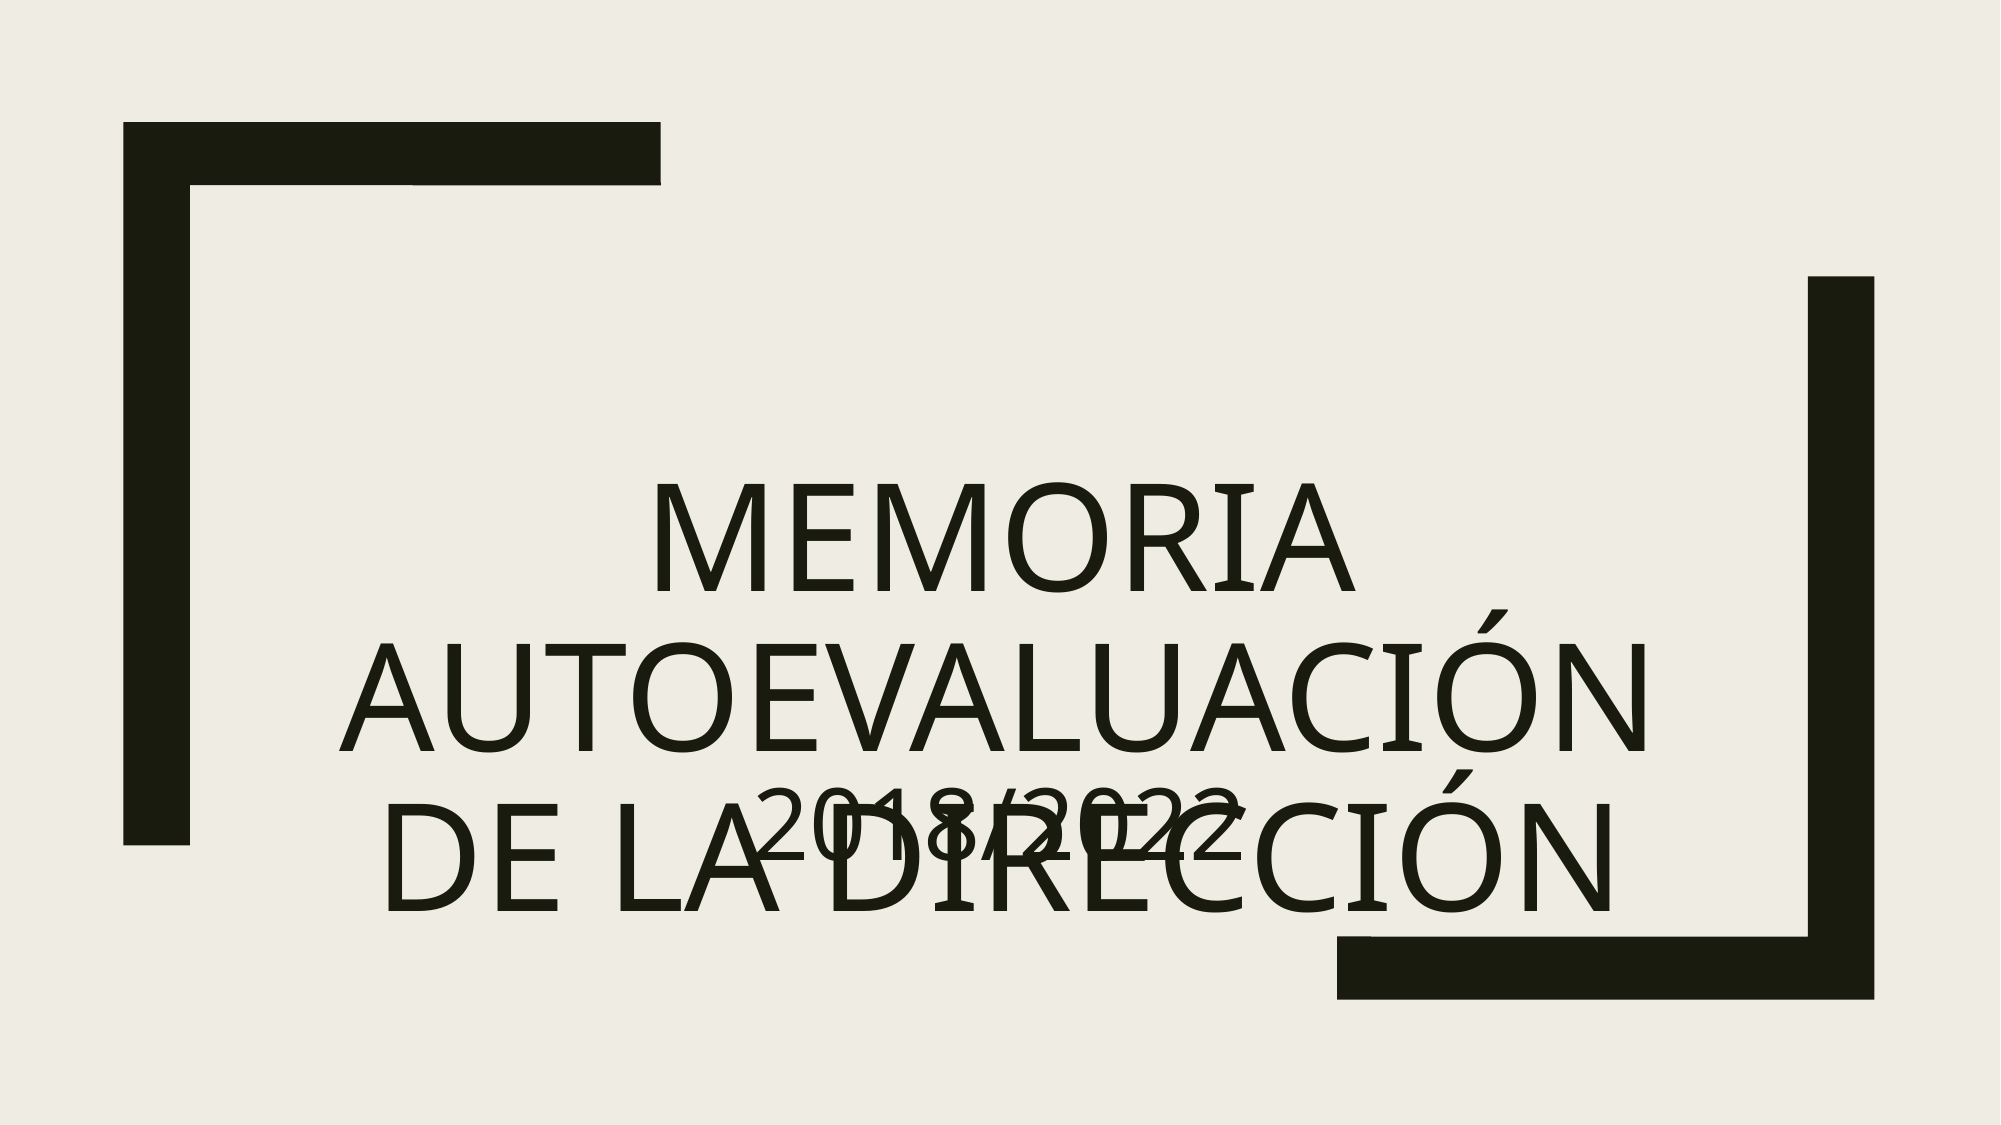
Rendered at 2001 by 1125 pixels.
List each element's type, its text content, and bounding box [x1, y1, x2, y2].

title MEMORIA AUTOEVALUACIÓN DE LA DIRECCIÓN [314, 455, 1686, 702]
subtitle 2018/2022 [439, 738, 1561, 917]
